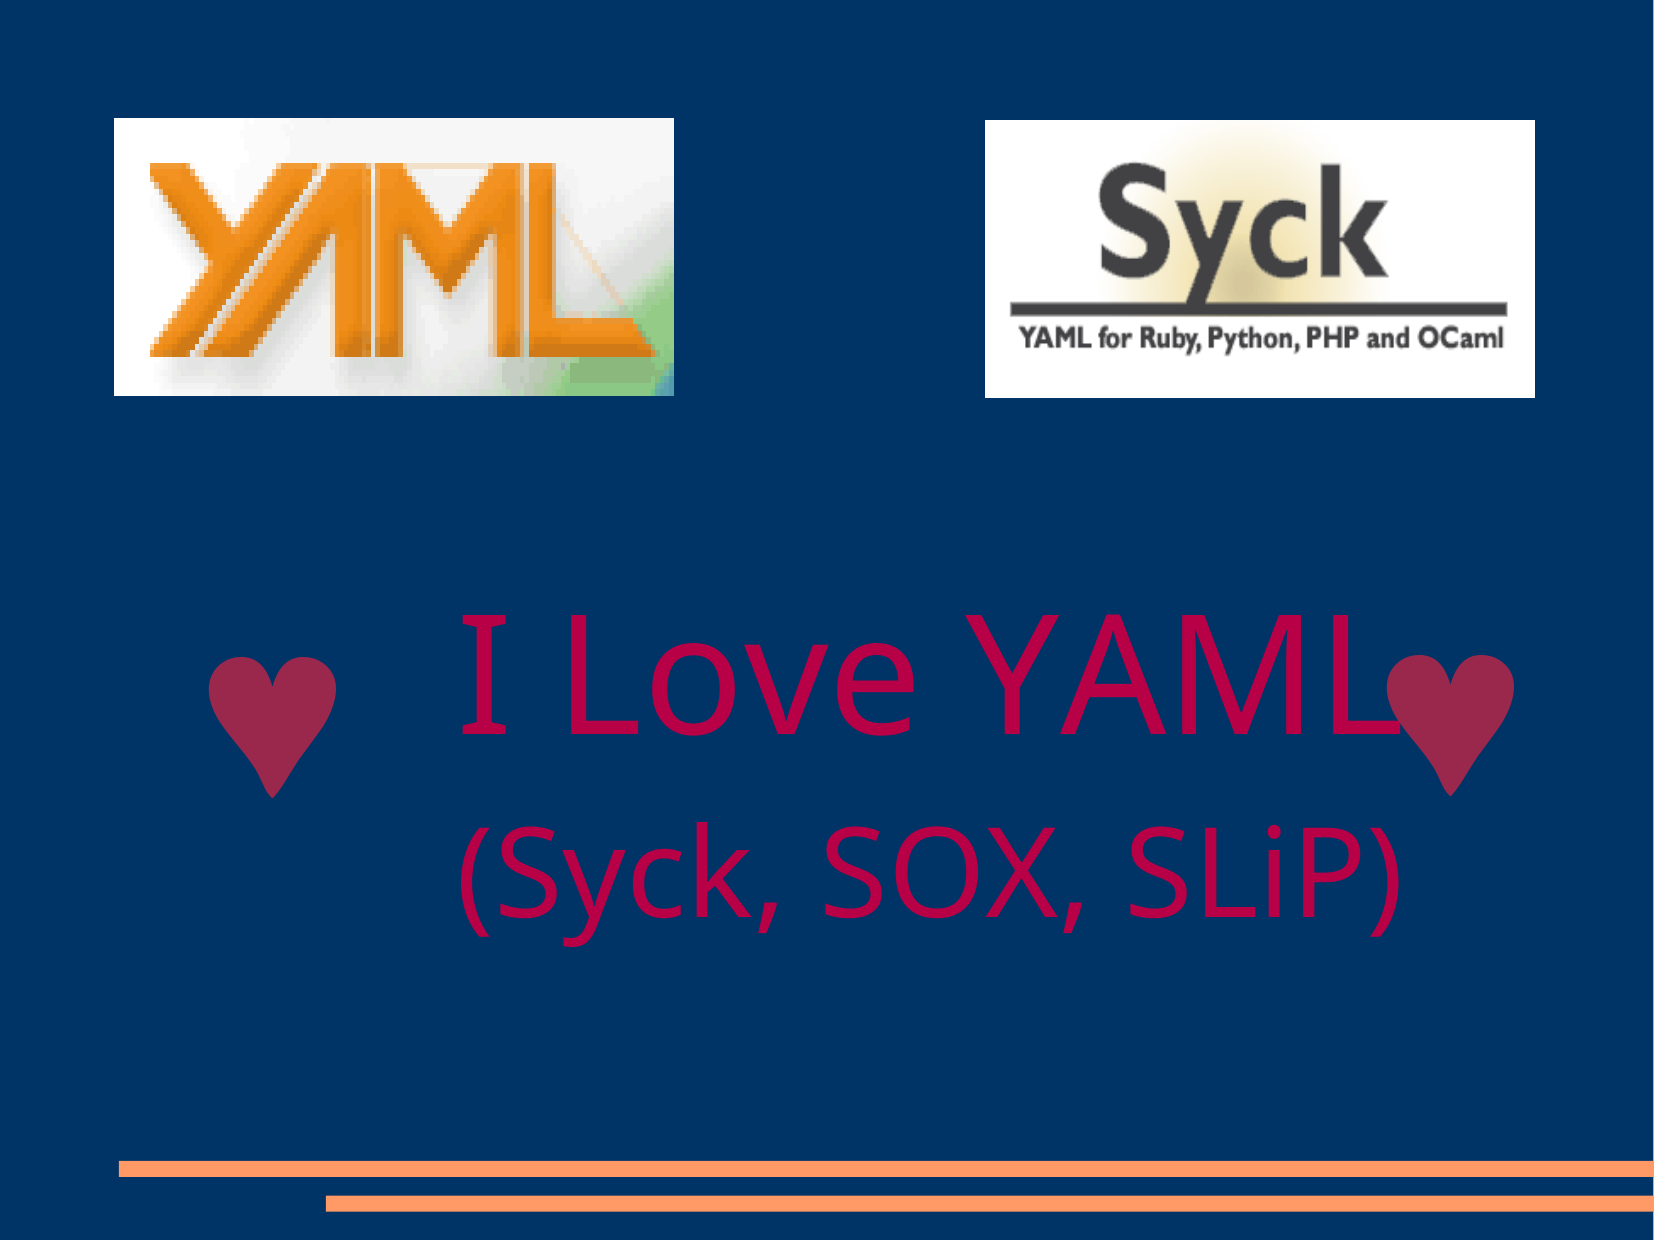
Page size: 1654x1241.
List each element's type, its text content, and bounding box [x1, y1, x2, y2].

text_box  [1367, 650, 1536, 866]
text_box  [188, 652, 357, 868]
picture [114, 118, 674, 396]
text_box I Love YAML (Syck, SOX, SLiP) [441, 549, 1332, 916]
picture [985, 120, 1535, 398]
